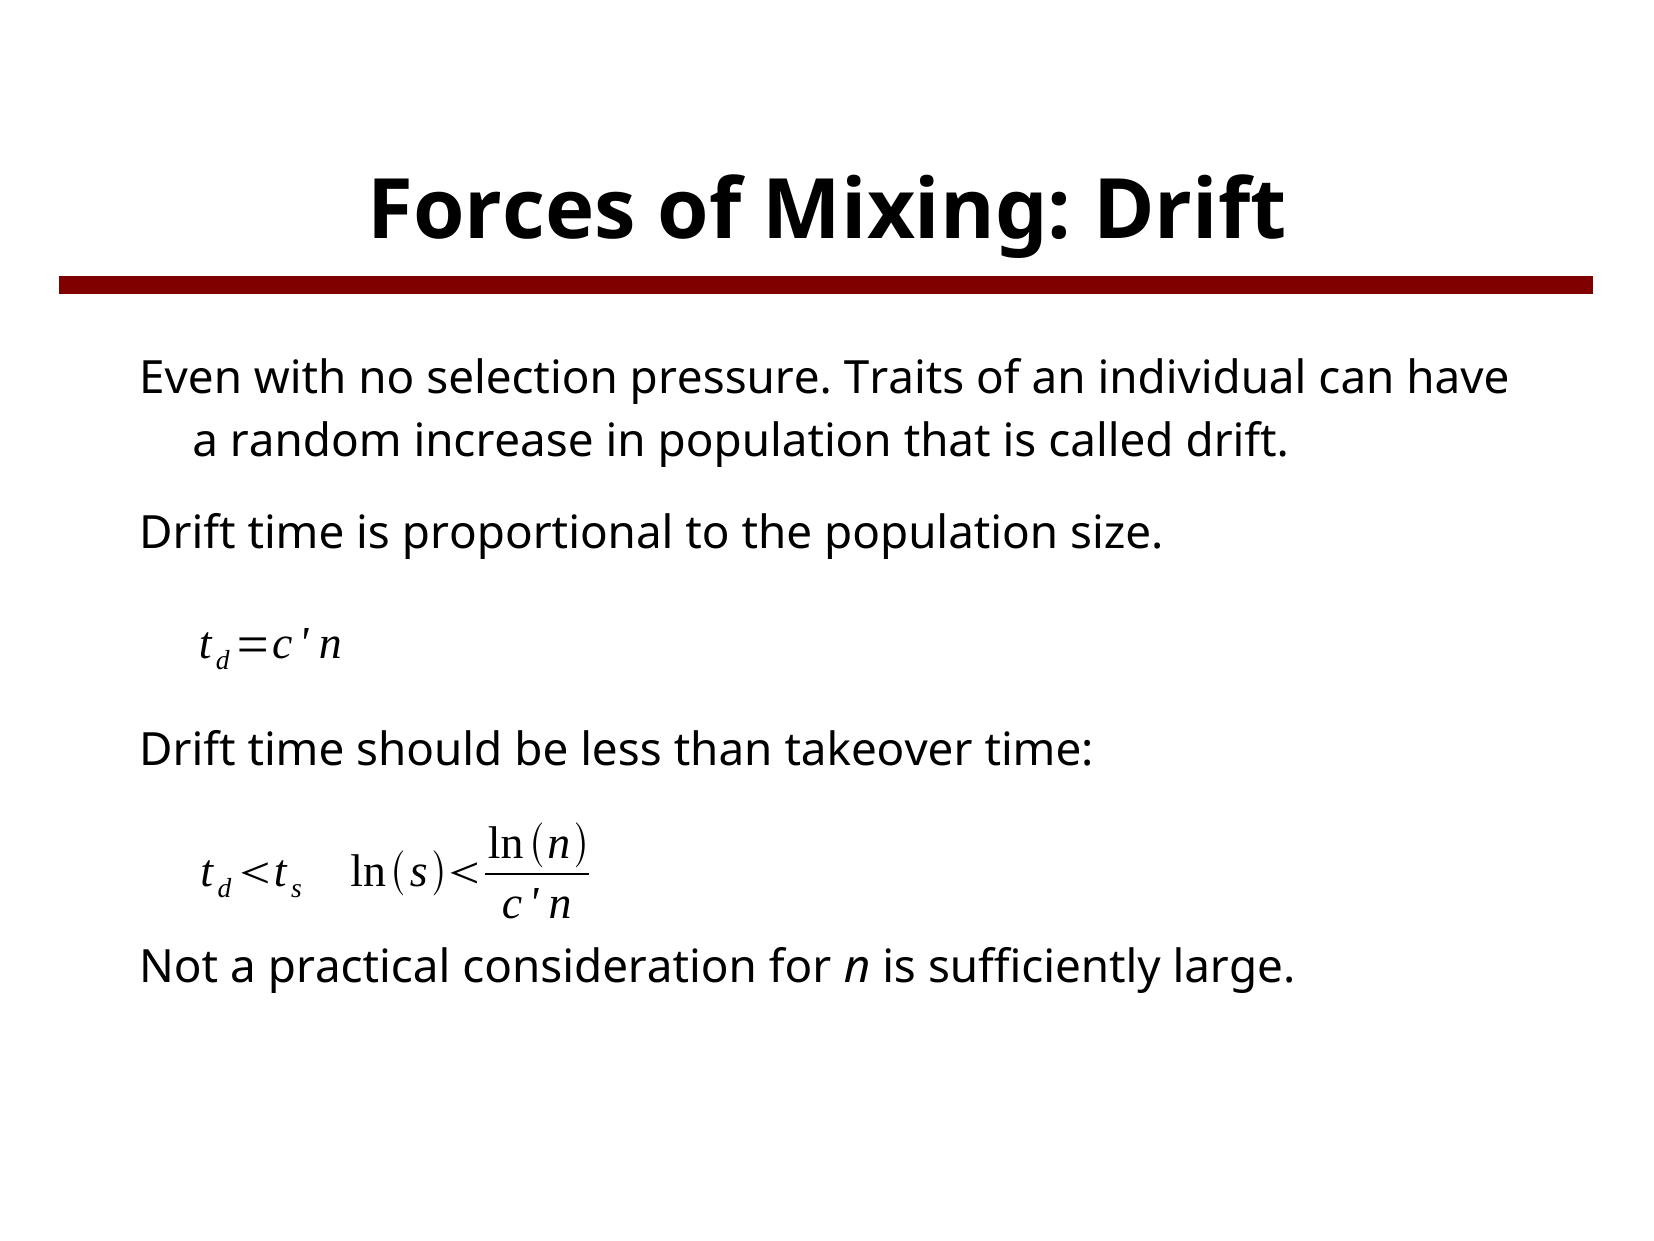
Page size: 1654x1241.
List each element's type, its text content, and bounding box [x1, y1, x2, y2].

chart [192, 617, 349, 676]
list Even with no selection pressure. Traits of an individual can have a random increase in population that is called drift. Drift time is proportional to the population size. Drift time should be less than takeover time: Not a practical consideration for n is sufficiently large. [121, 344, 1534, 1127]
chart [194, 818, 598, 928]
title Forces of Mixing: Drift [121, 102, 1534, 311]
